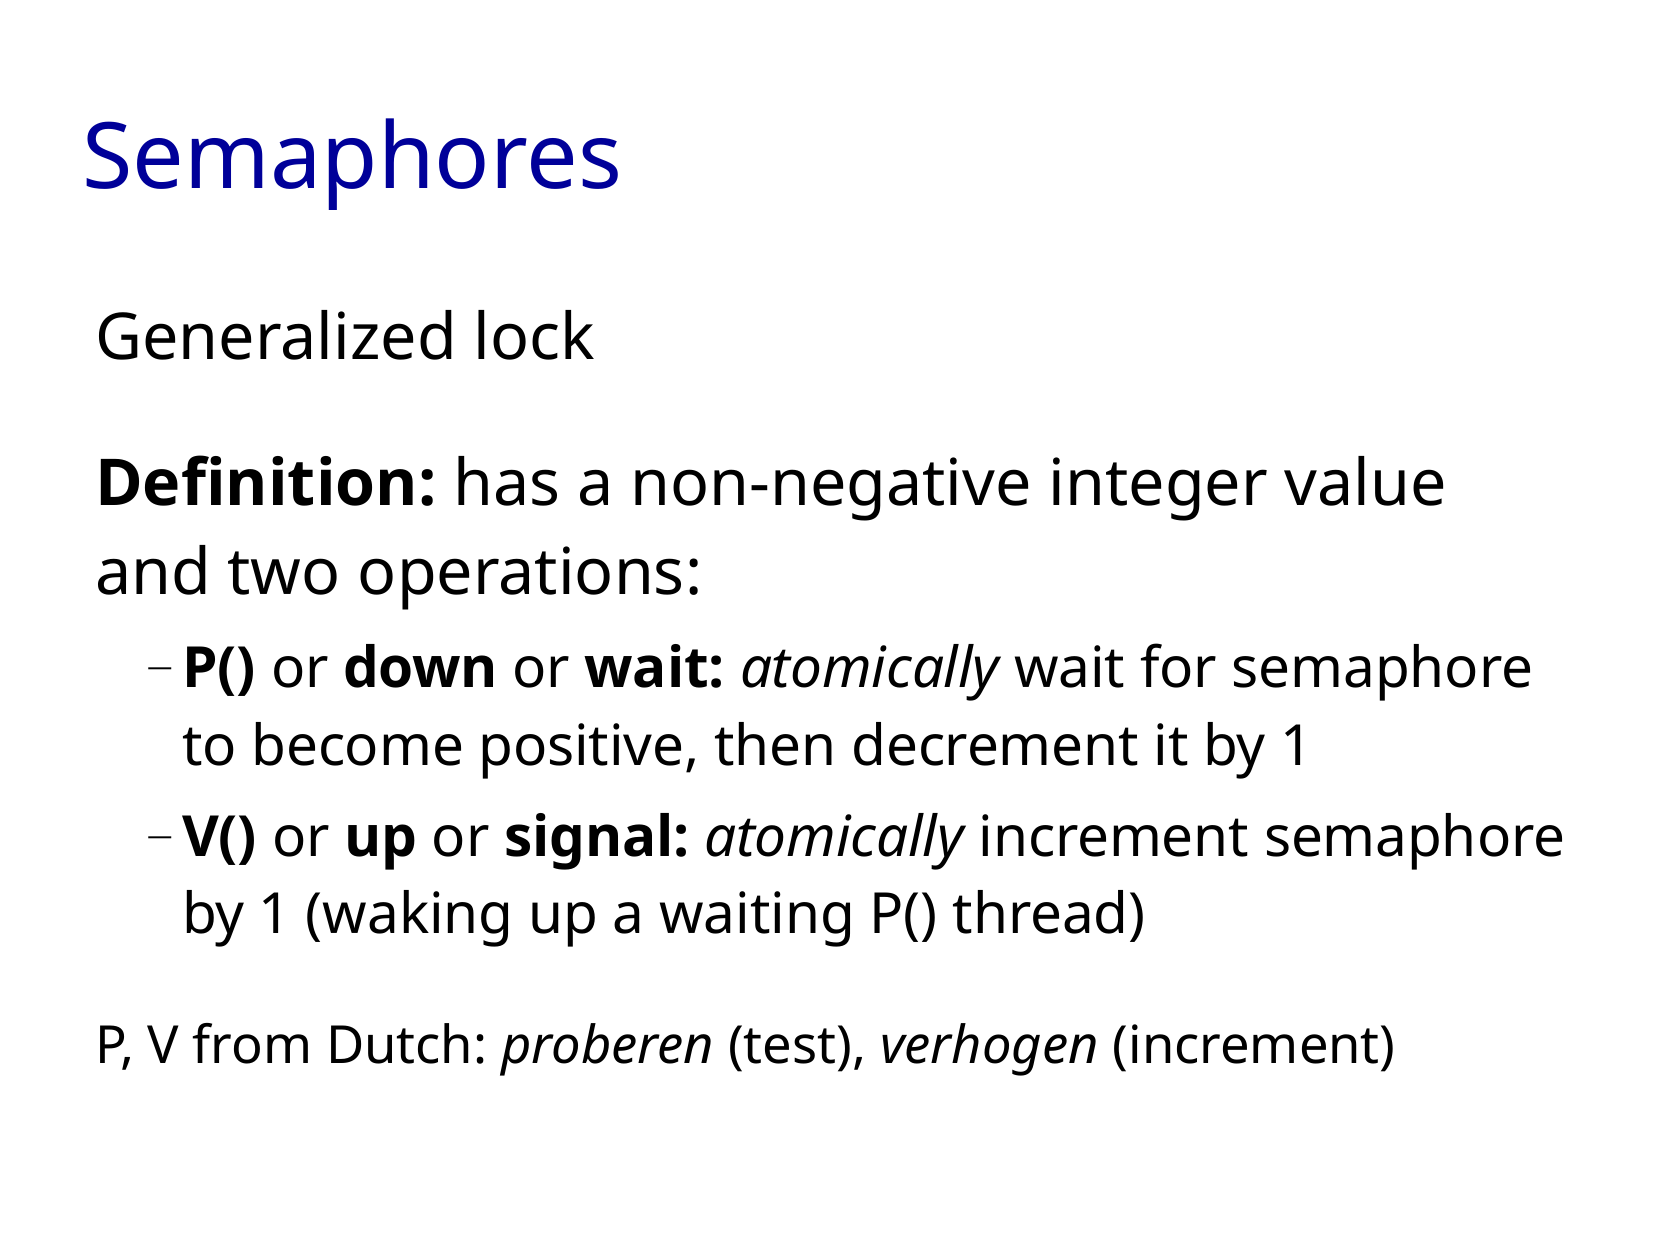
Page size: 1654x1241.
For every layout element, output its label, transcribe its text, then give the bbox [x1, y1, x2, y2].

list Generalized lock Definition: has a non-negative integer value and two operations: P() or down or wait: atomically wait for semaphore to become positive, then decrement it by 1 V() or up or signal: atomically increment semaphore by 1 (waking up a waiting P() thread) P, V from Dutch: proberen (test), verhogen (increment) [60, 290, 1571, 1096]
title Semaphores [82, 49, 1571, 257]
